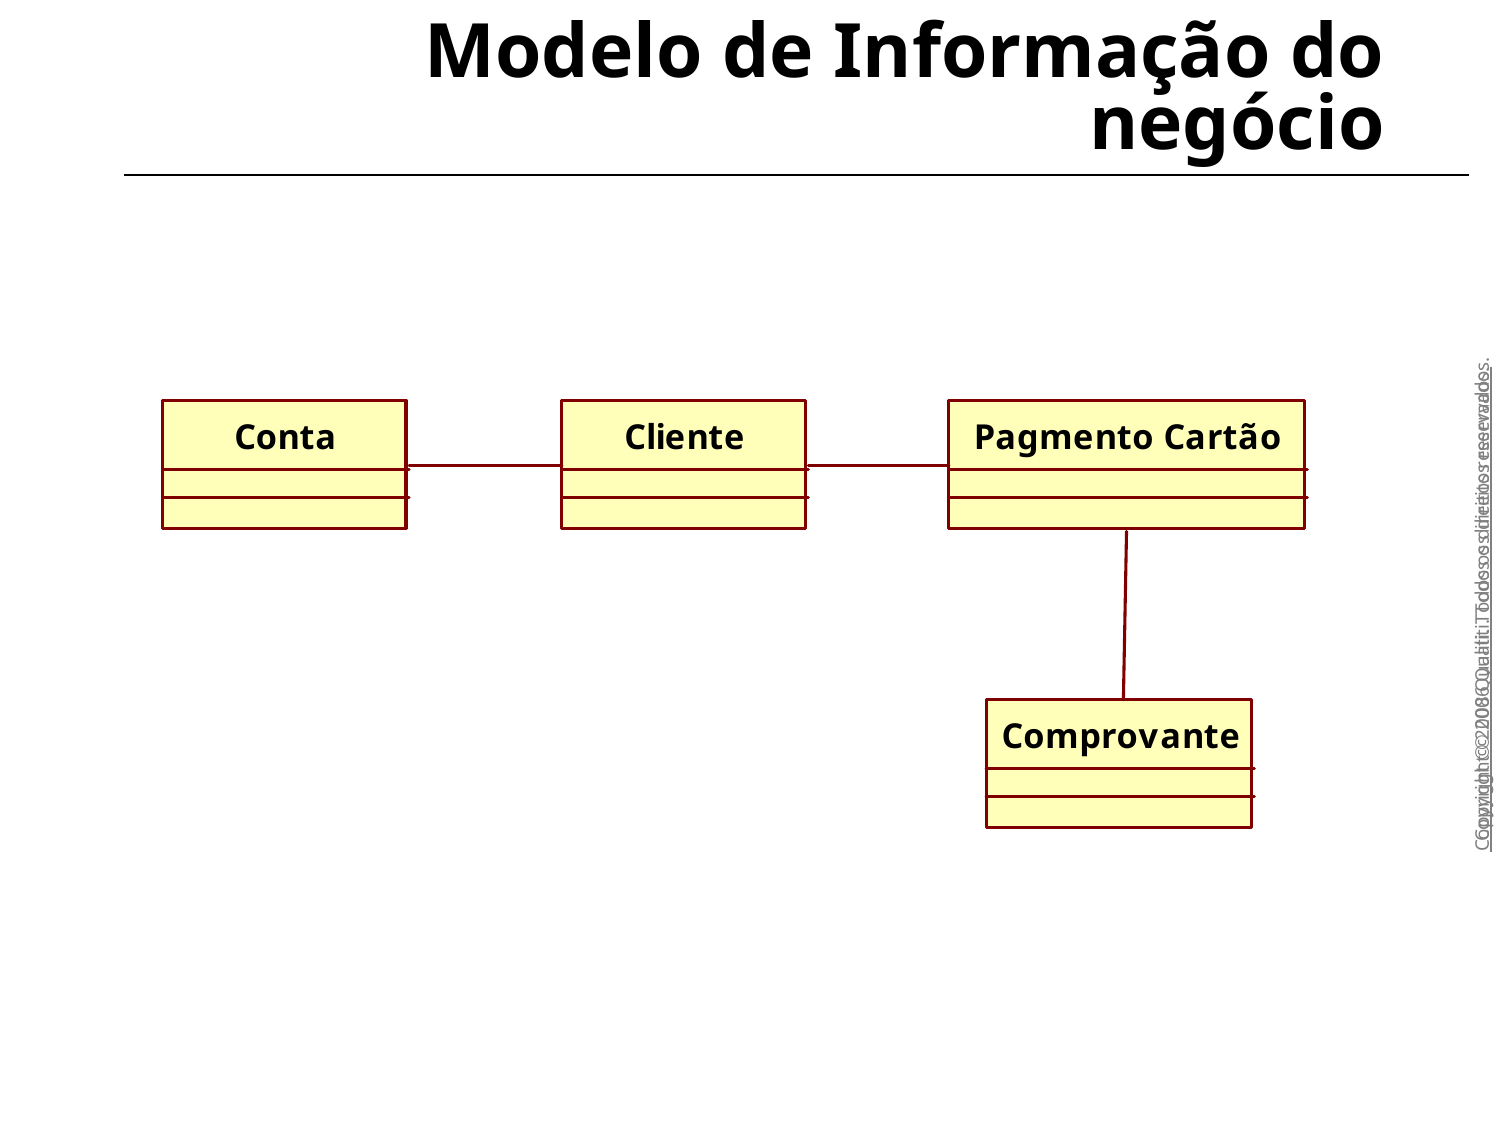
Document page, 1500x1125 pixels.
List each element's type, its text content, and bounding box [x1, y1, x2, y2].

picture [100, 338, 1370, 894]
title Modelo de Informação do negócio [100, 0, 1400, 172]
